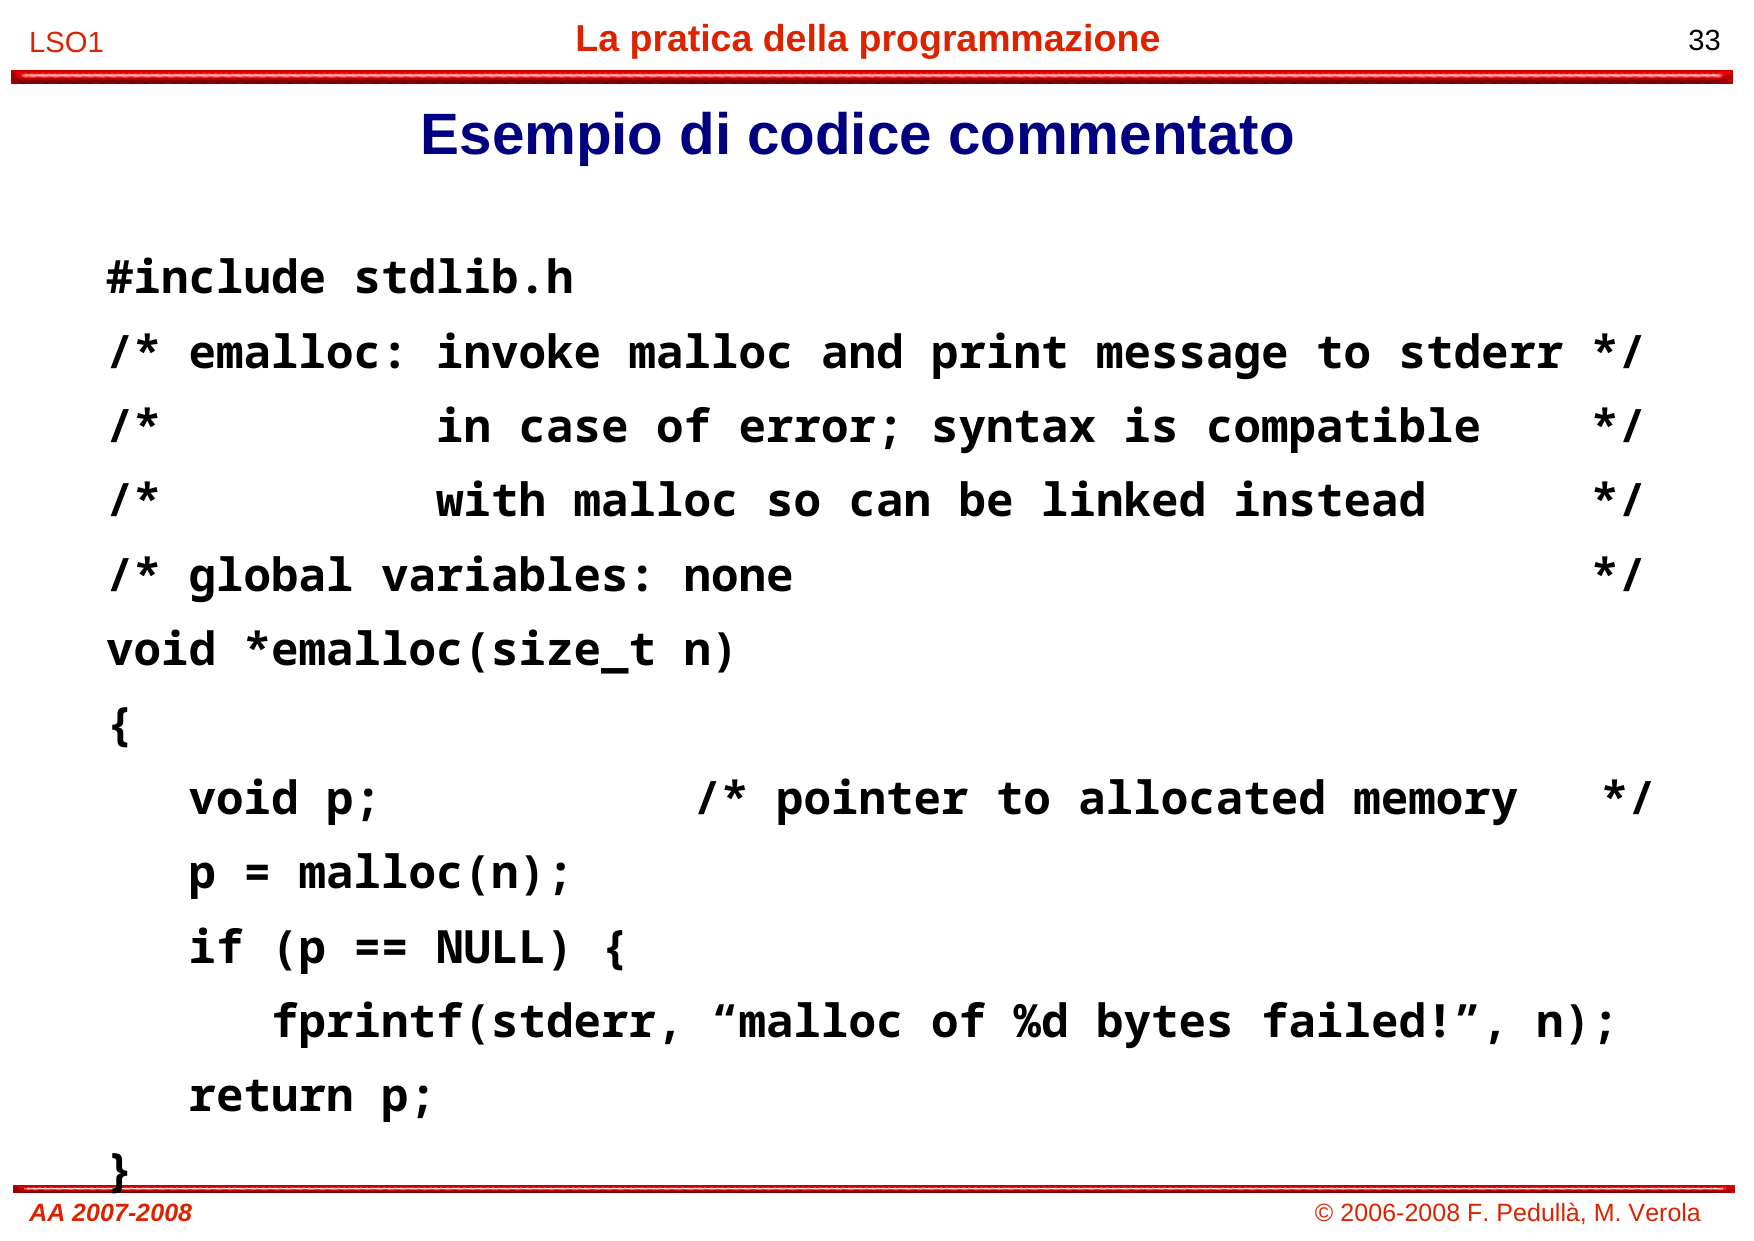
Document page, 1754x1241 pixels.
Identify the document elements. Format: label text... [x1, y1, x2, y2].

list #include stdlib.h /* emalloc: invoke malloc and print message to stderr */ /* in case of error; syntax is compatible */ /* with malloc so can be linked instead */ /* global variables: none */ void *emalloc(size_t n) { void p; /* pointer to allocated memory */ p = malloc(n); if (p == NULL) { fprintf(stderr, “malloc of %d bytes failed!”, n); return p; } [106, 244, 1685, 1123]
picture [11, 70, 1733, 84]
picture [13, 1185, 116, 1193]
text_box Esempio di codice commentato [386, 98, 1330, 187]
picture [119, 1185, 1735, 1193]
